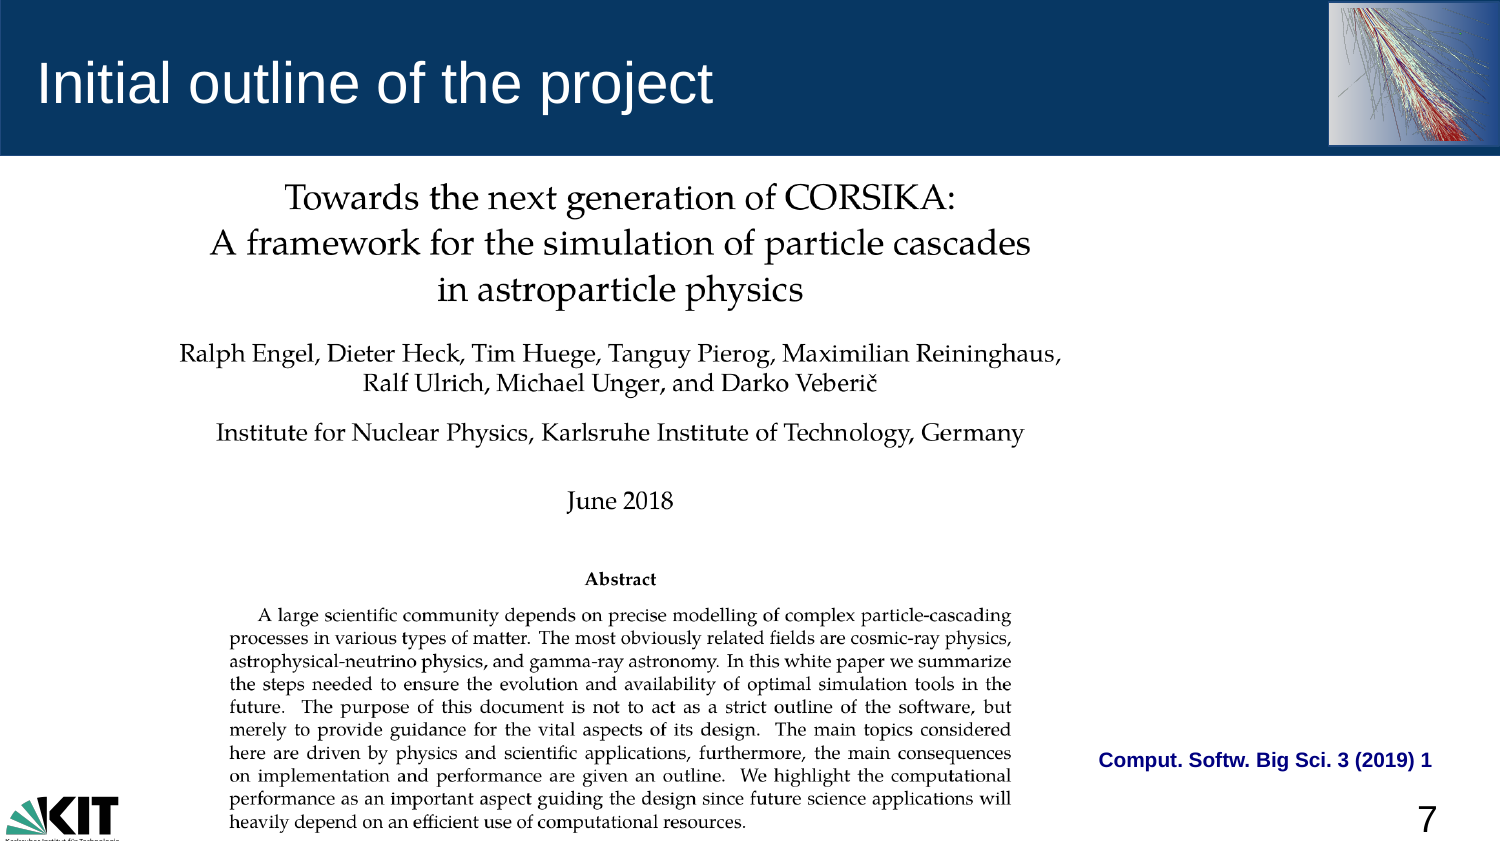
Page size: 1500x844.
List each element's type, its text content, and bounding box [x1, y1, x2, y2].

picture [1338, 8, 1490, 141]
text_box <number> [1402, 785, 1493, 844]
text_box Initial outline of the project [21, 30, 1290, 125]
picture [135, 173, 1138, 844]
picture [5, 794, 120, 841]
text_box Comput. Softw. Big Sci. 3 (2019) 1 [1083, 741, 1471, 781]
